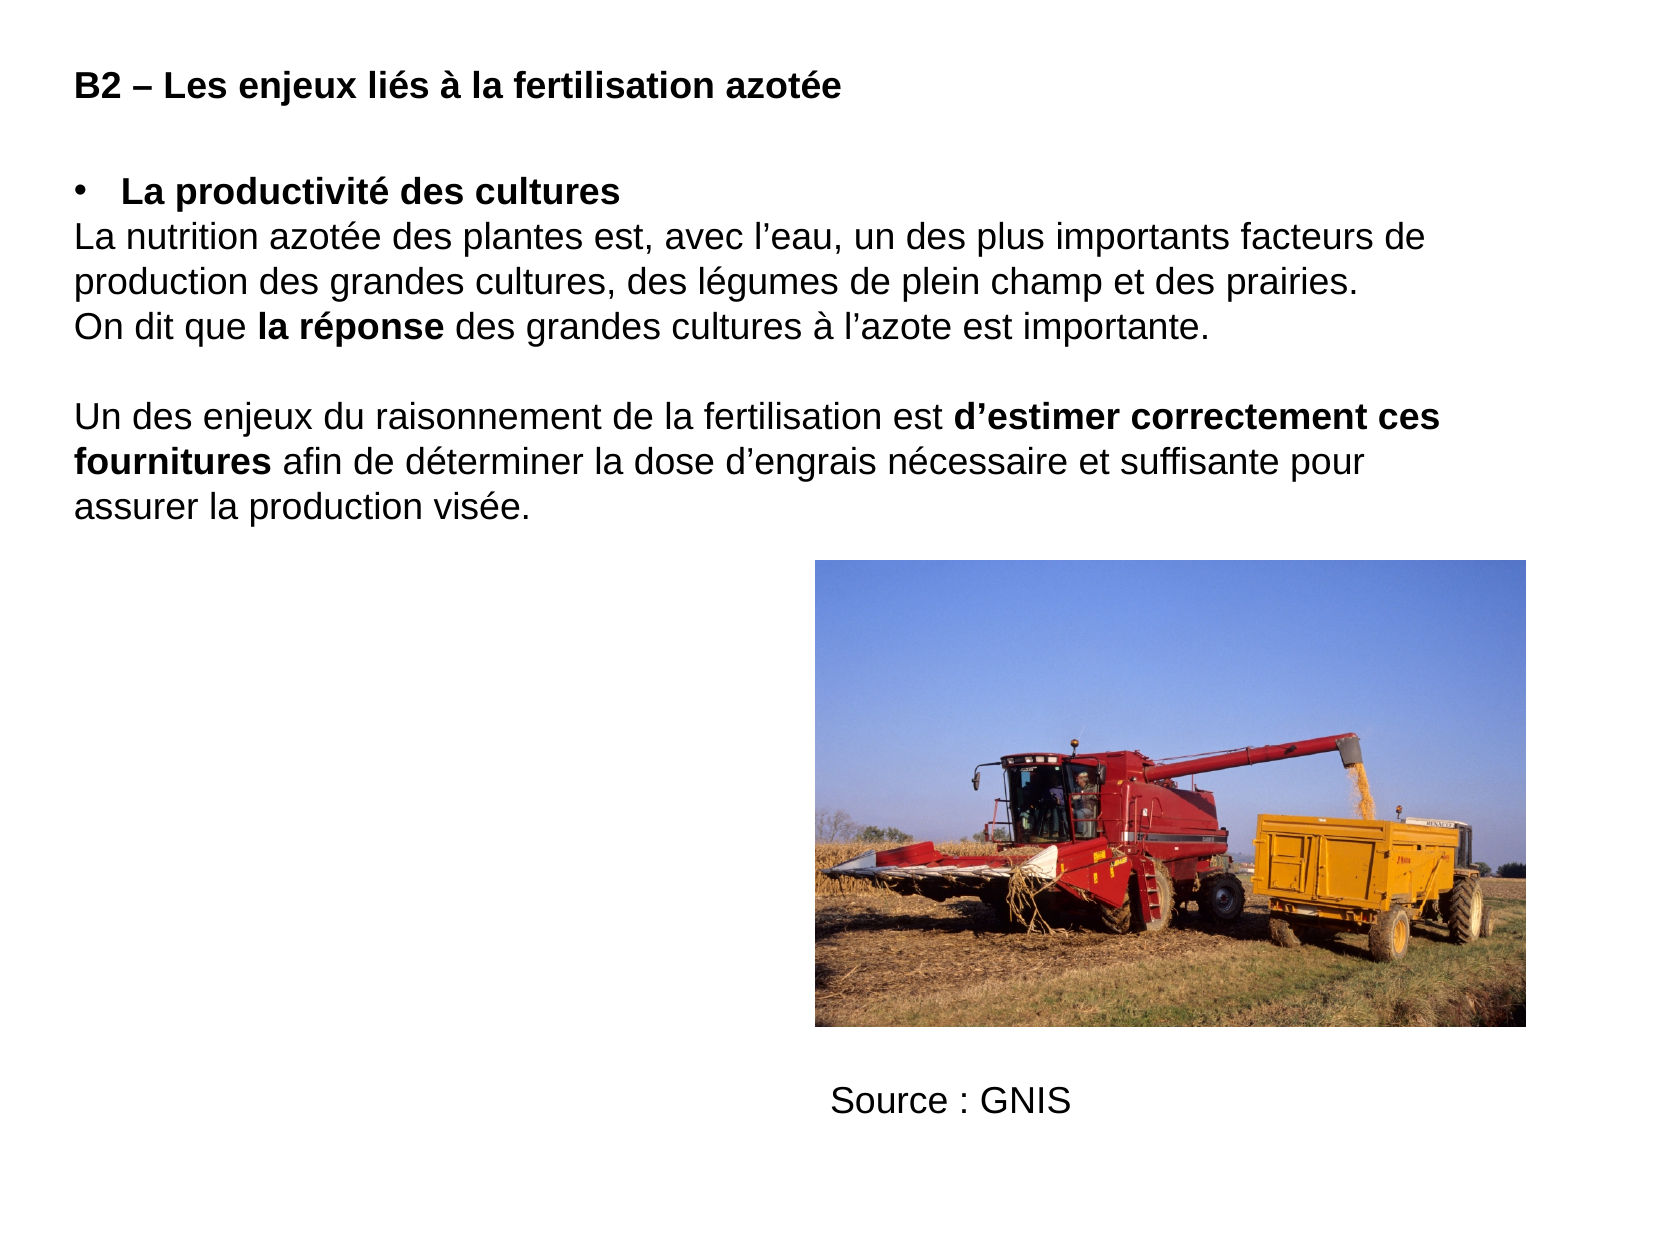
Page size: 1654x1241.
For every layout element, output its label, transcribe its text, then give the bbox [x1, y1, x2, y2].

text_box B2 – Les enjeux liés à la fertilisation azotée [58, 53, 1654, 159]
text_box La productivité des cultures La nutrition azotée des plantes est, avec l’eau, un des plus importants facteurs de production des grandes cultures, des légumes de plein champ et des prairies. On dit que la réponse des grandes cultures à l’azote est importante. Un des enjeux du raisonnement de la fertilisation est d’estimer correctement ces fournitures afin de déterminer la dose d’engrais nécessaire et suffisante pour assurer la production visée. [58, 159, 1489, 625]
text_box Source : GNIS [815, 1068, 1536, 1129]
picture [815, 560, 1526, 1027]
